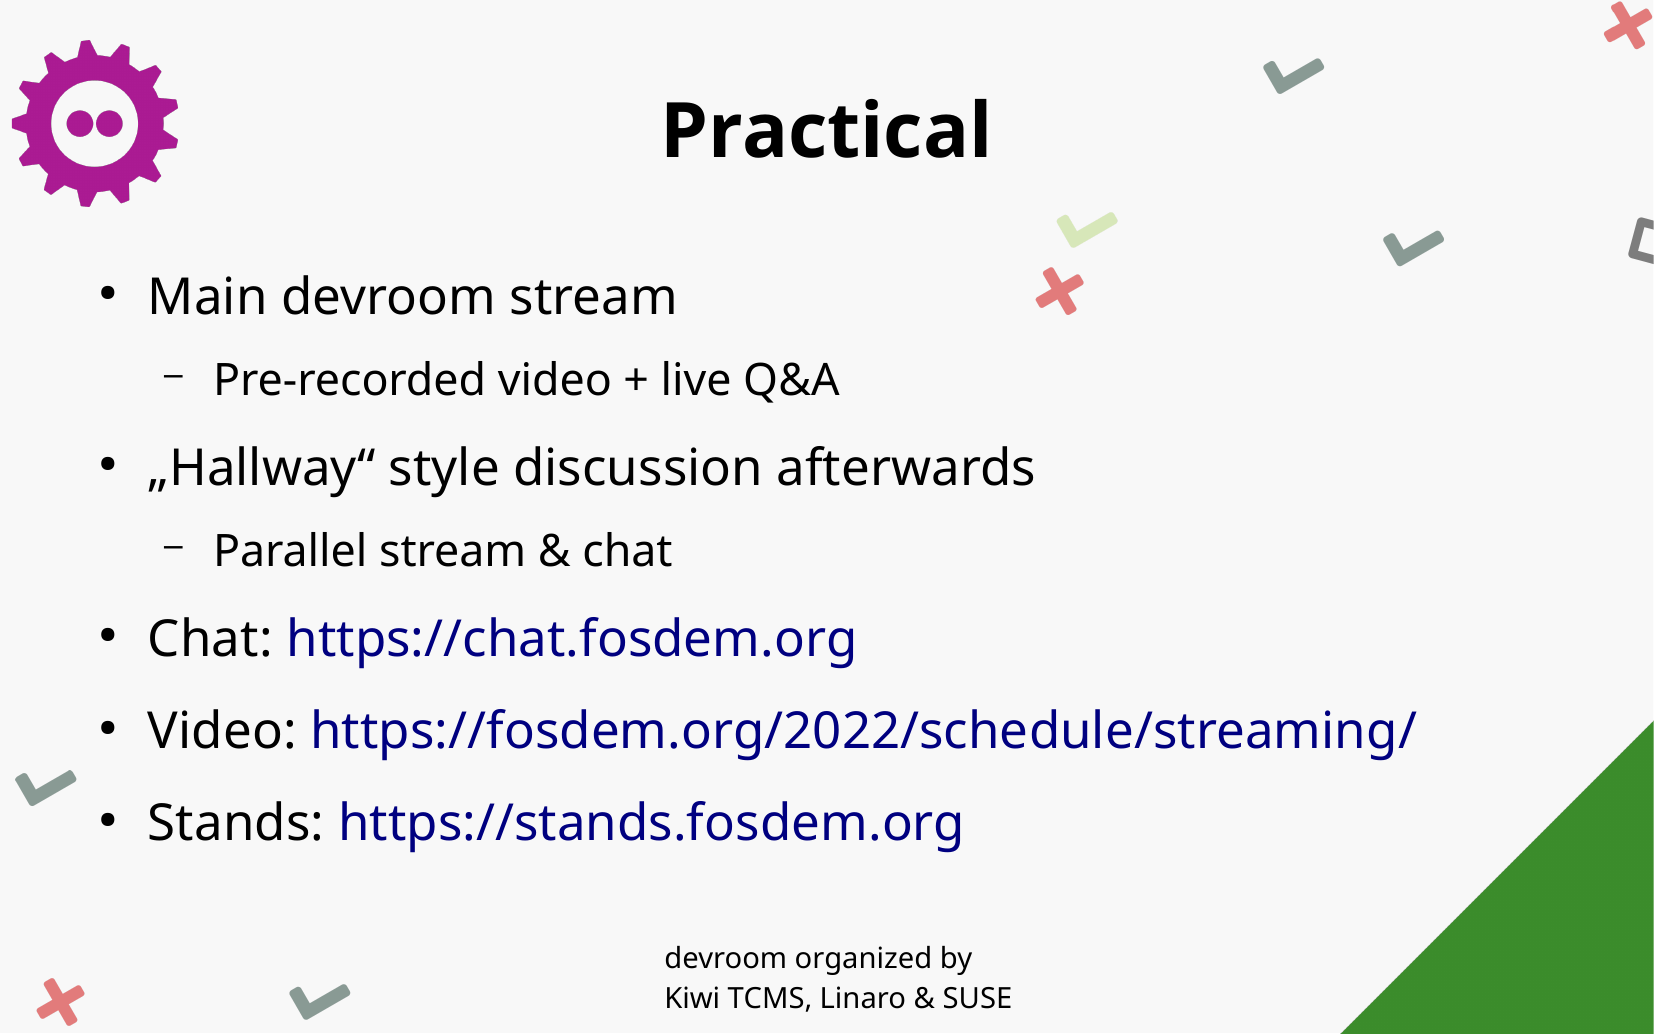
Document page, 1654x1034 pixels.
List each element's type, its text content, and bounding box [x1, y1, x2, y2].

list Main devroom stream Pre-recorded video + live Q&A „Hallway“ style discussion afterwards Parallel stream & chat Chat: https://chat.fosdem.org Video: https://fosdem.org/2022/schedule/streaming/ Stands: https://stands.fosdem.org [82, 259, 1571, 859]
picture [11, 40, 178, 207]
picture [1035, 0, 1654, 315]
picture [1340, 716, 1654, 1034]
picture [15, 770, 359, 1034]
title Practical [82, 41, 1571, 214]
